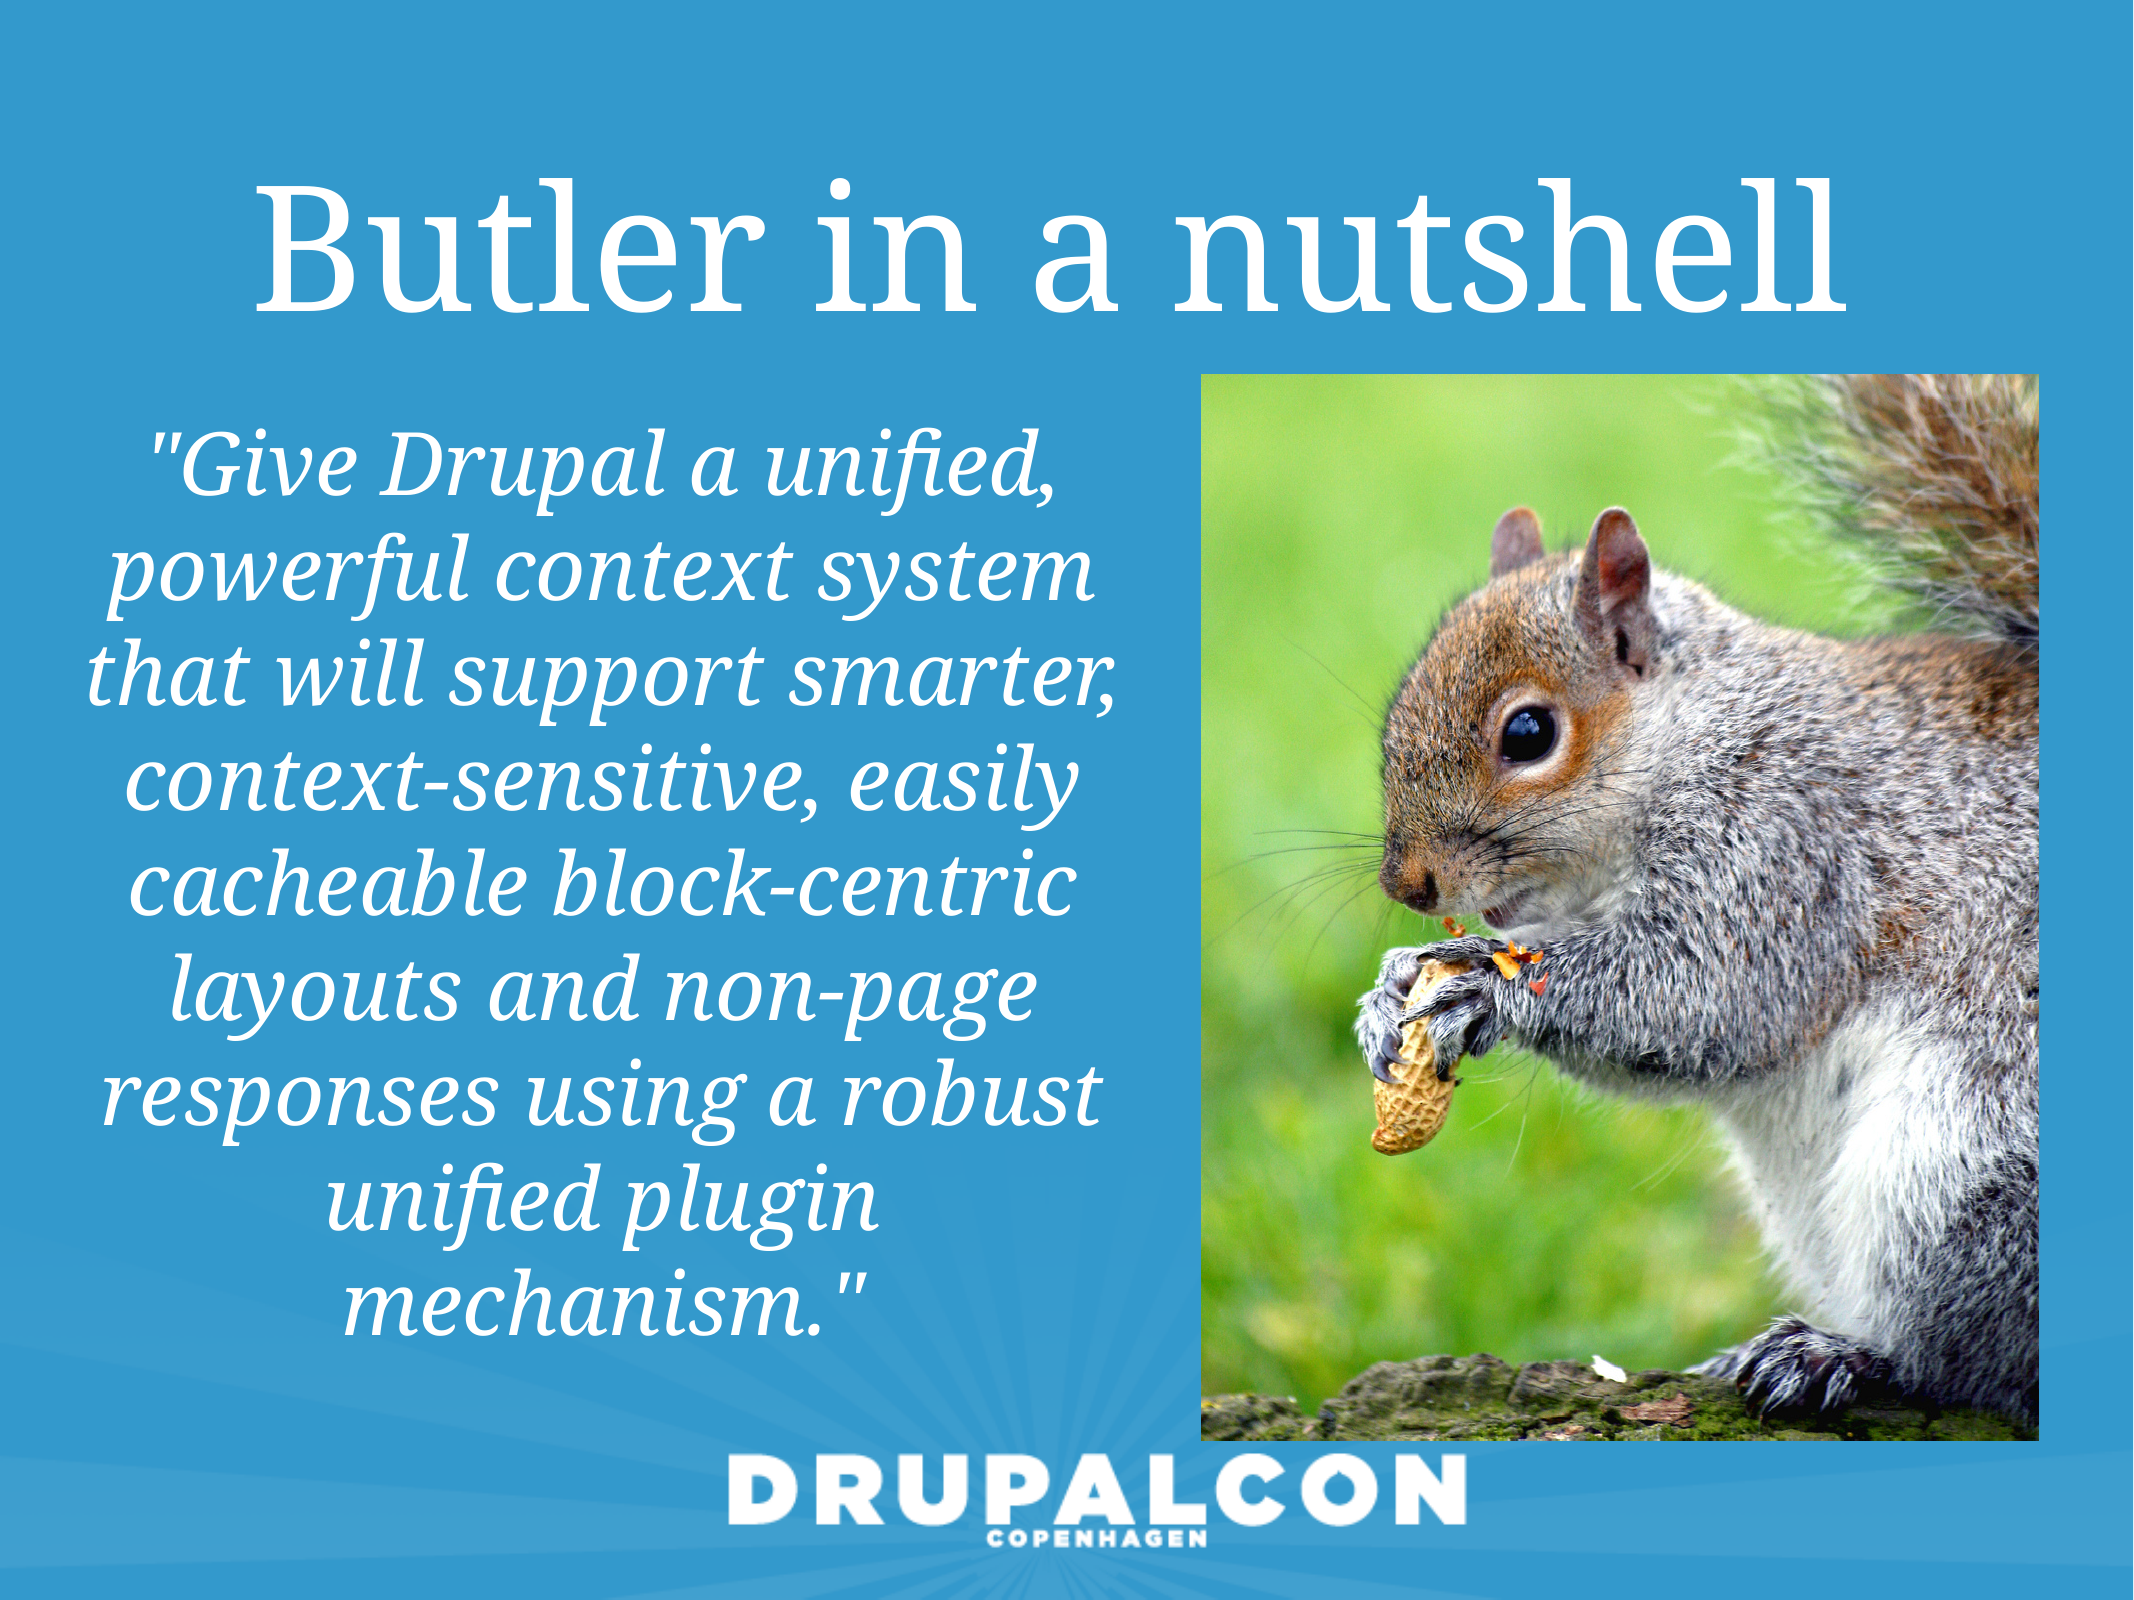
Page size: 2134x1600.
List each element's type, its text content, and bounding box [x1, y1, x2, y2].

picture [0, 0, 2134, 1600]
list "Give Drupal a unified, powerful context system that will support smarter, context-sensitive, easily cacheable block-centric layouts and non-page responses using a robust unified plugin mechanism." [42, 336, 1163, 1426]
title Butler in a nutshell [37, 15, 2063, 469]
